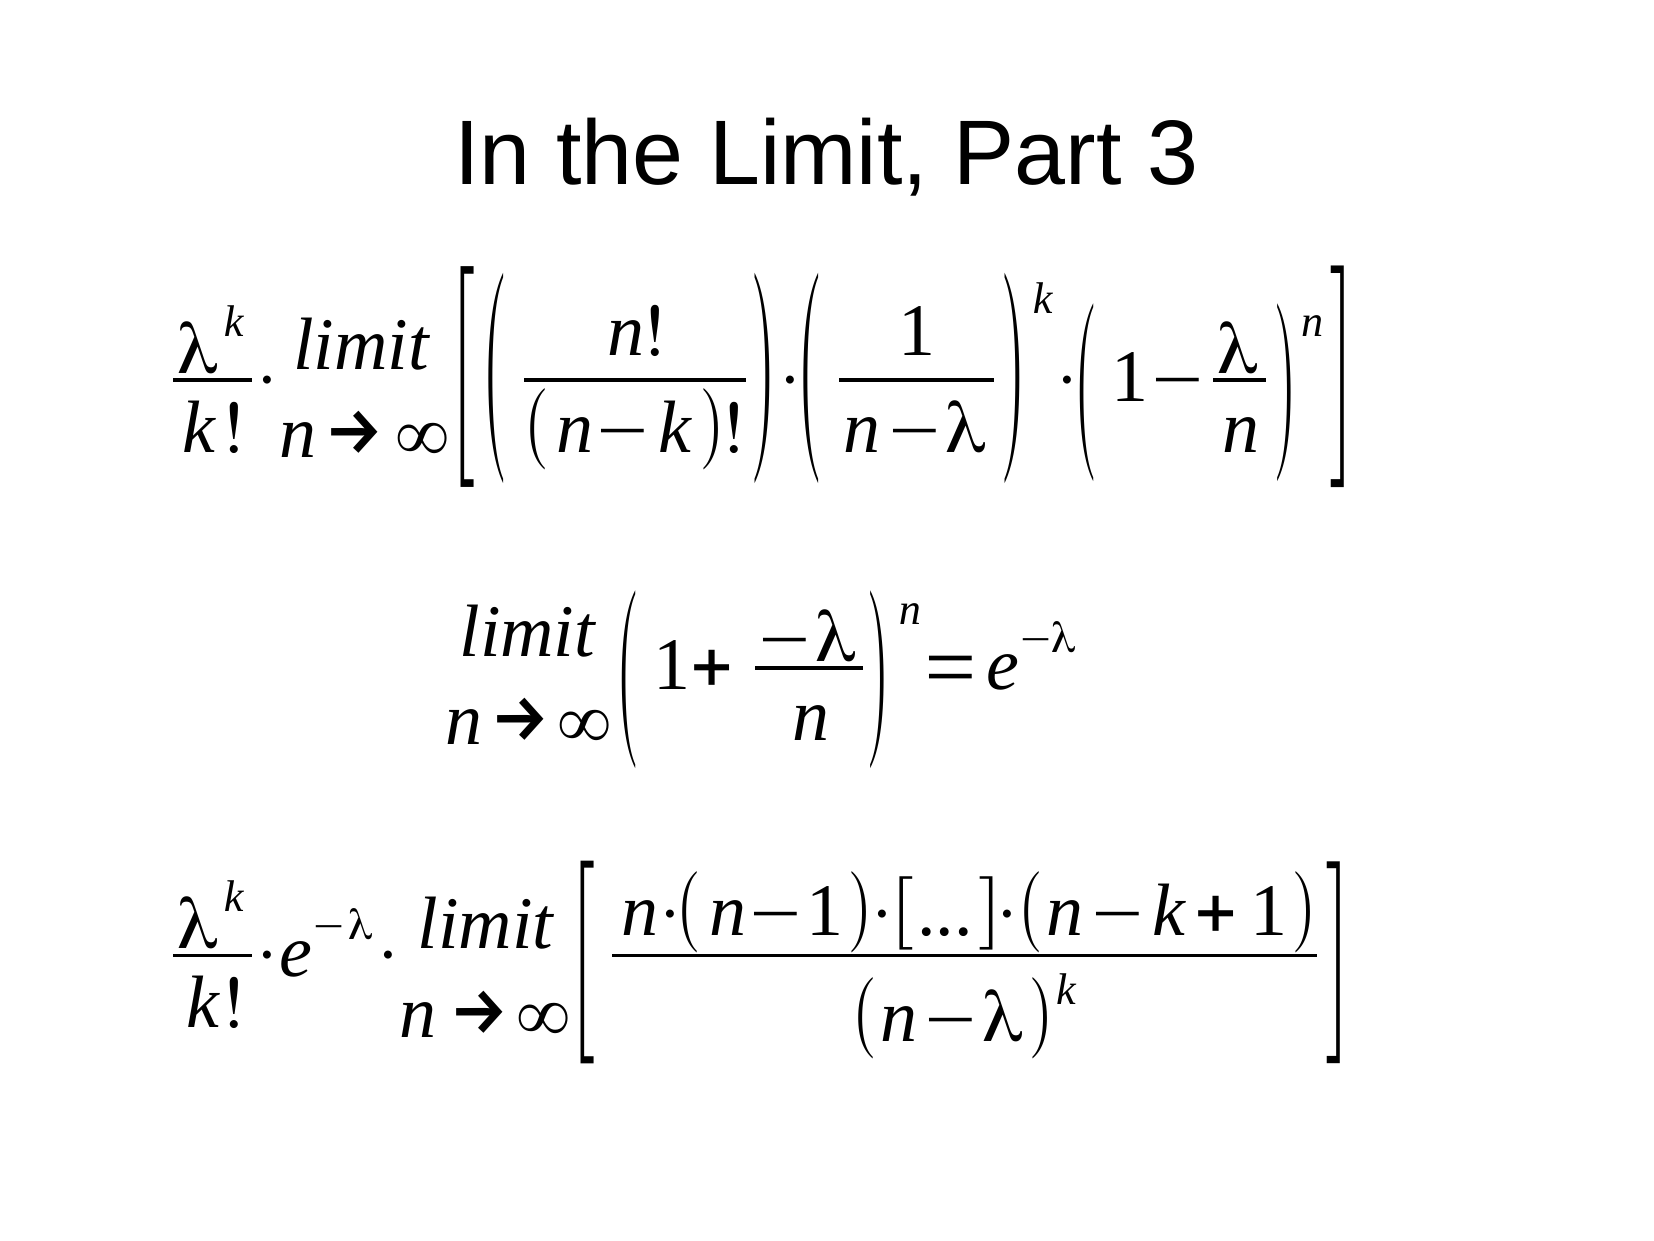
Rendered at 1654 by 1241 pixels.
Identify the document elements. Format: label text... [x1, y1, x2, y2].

chart [149, 262, 1375, 1067]
title In the Limit, Part 3 [82, 49, 1571, 257]
